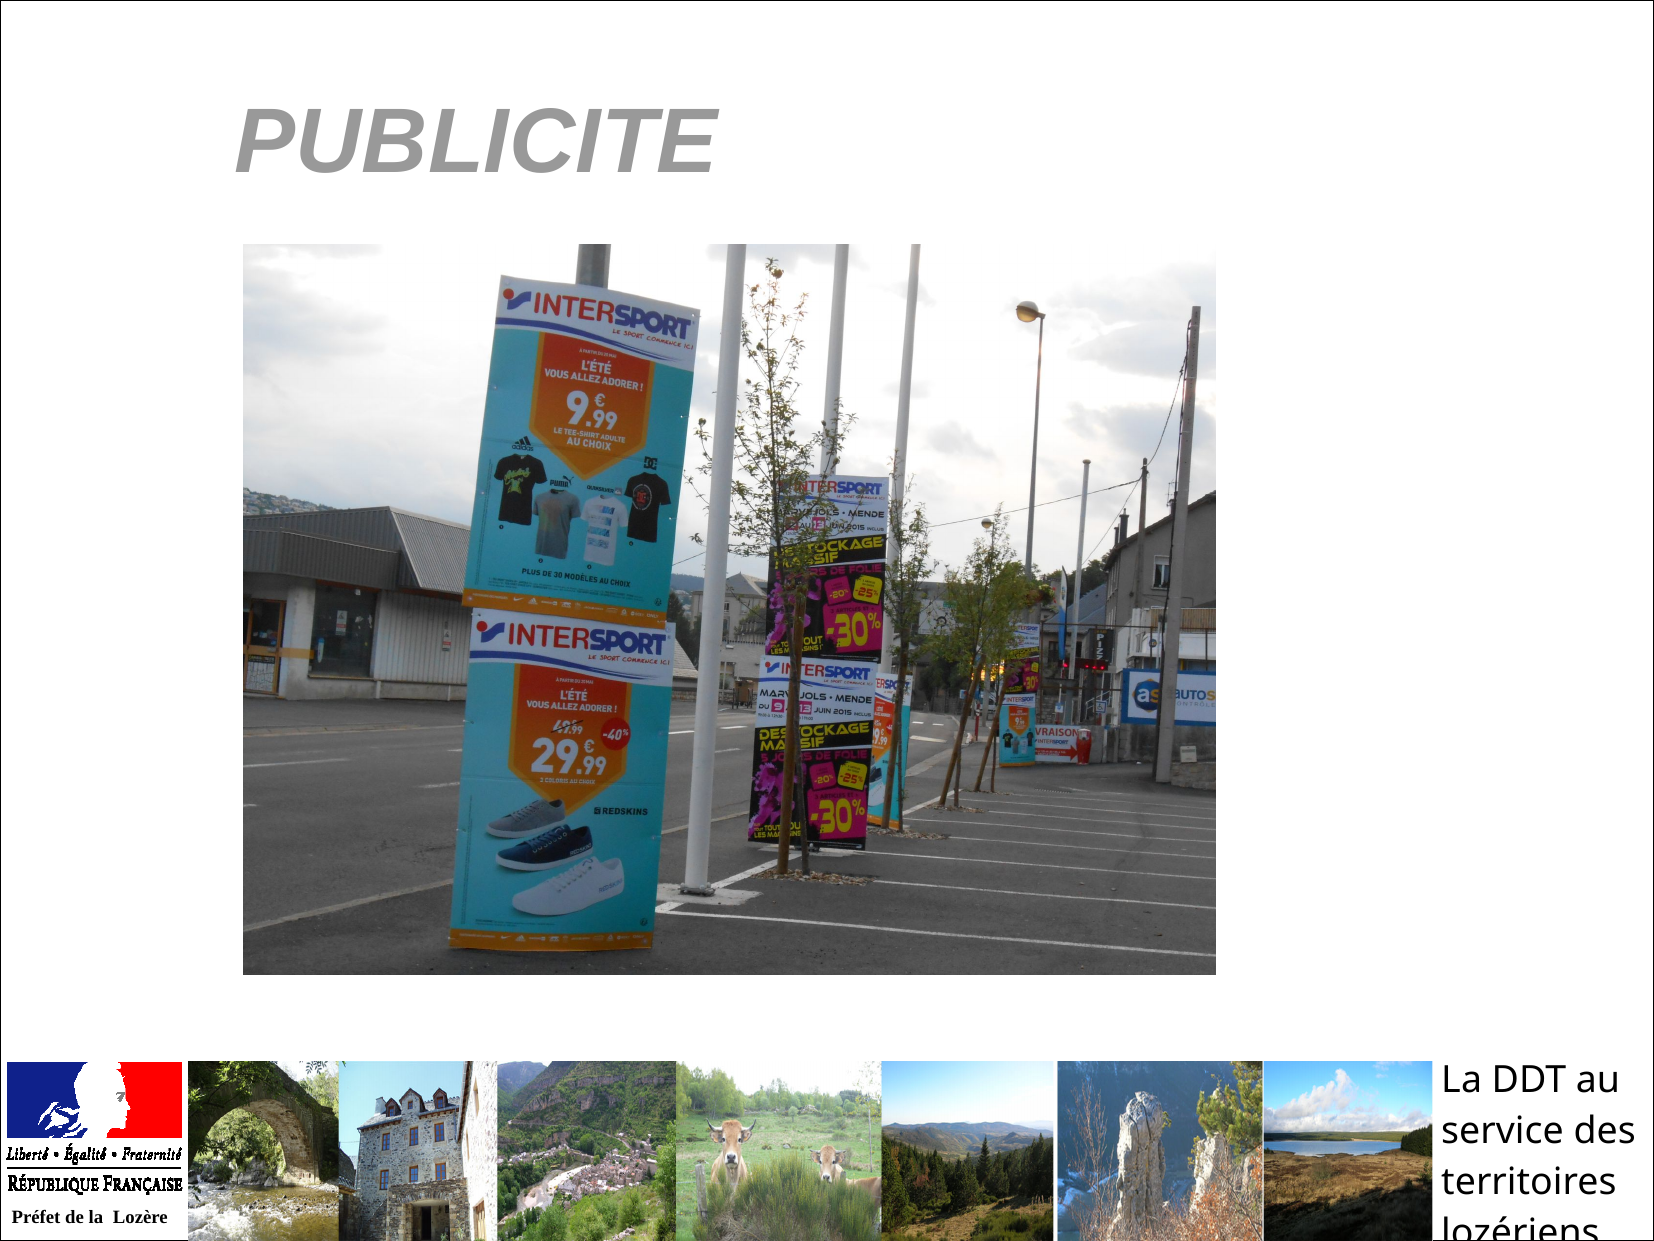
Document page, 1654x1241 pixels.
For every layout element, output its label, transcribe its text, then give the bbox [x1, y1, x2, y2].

picture [6, 1059, 183, 1195]
picture [188, 1061, 1433, 1241]
picture [243, 244, 1216, 975]
title PUBLICITE [234, 66, 1446, 215]
